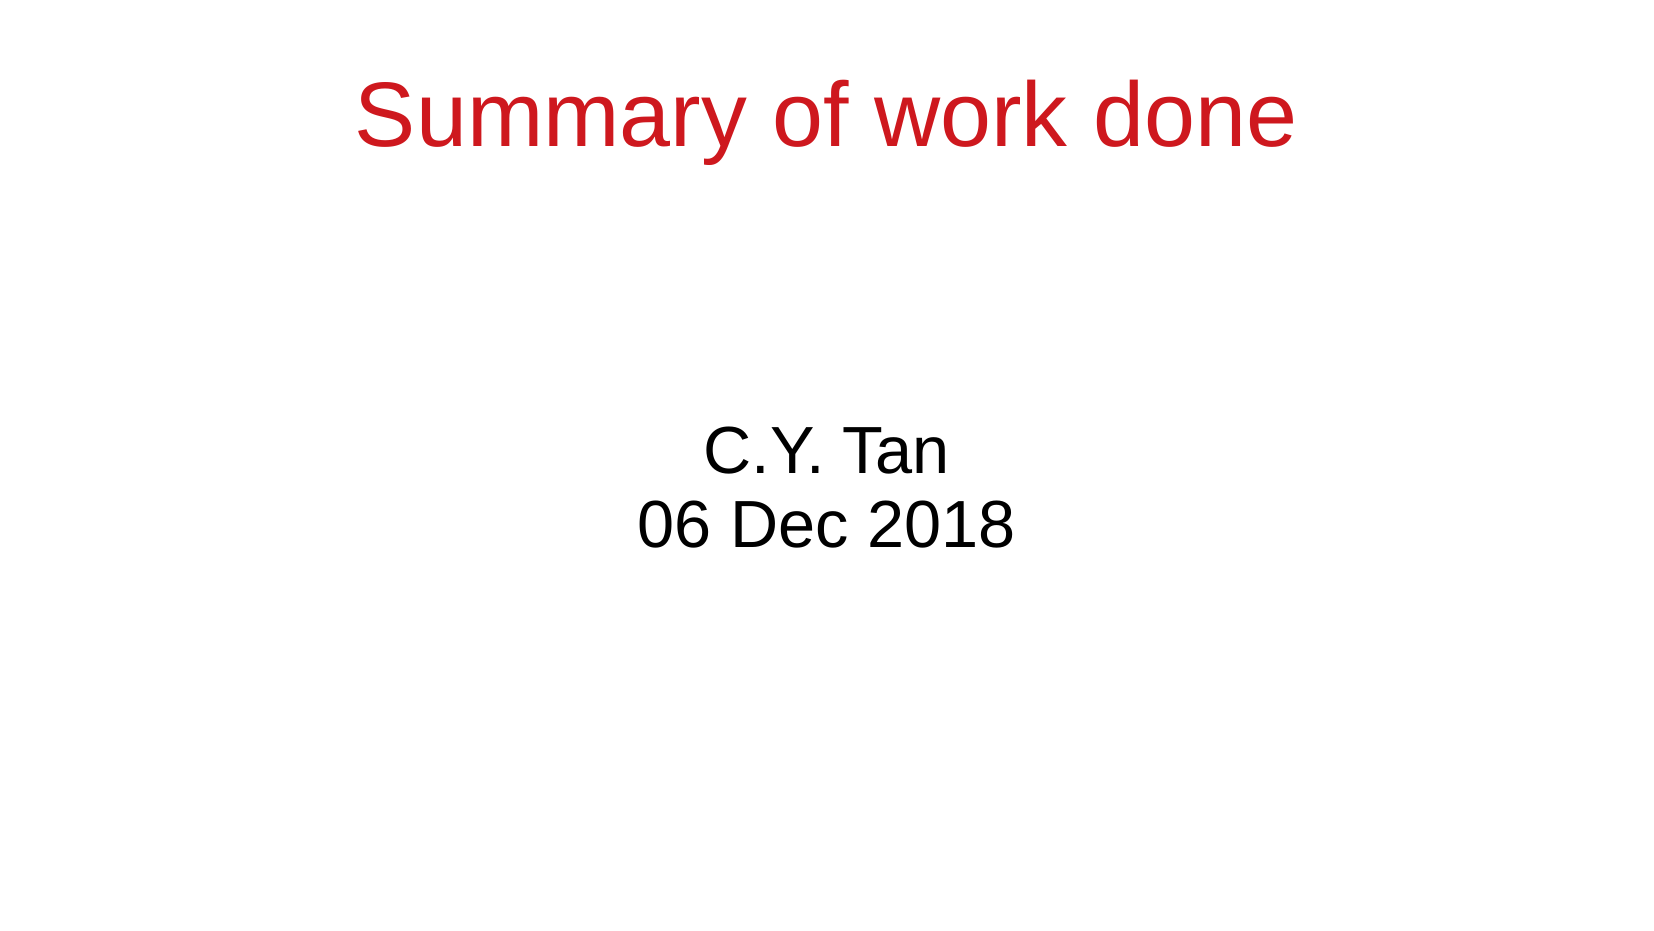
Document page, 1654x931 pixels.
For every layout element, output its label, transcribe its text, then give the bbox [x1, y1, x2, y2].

title Summary of work done [82, 37, 1571, 193]
subtitle C.Y. Tan 06 Dec 2018 [82, 217, 1571, 758]
